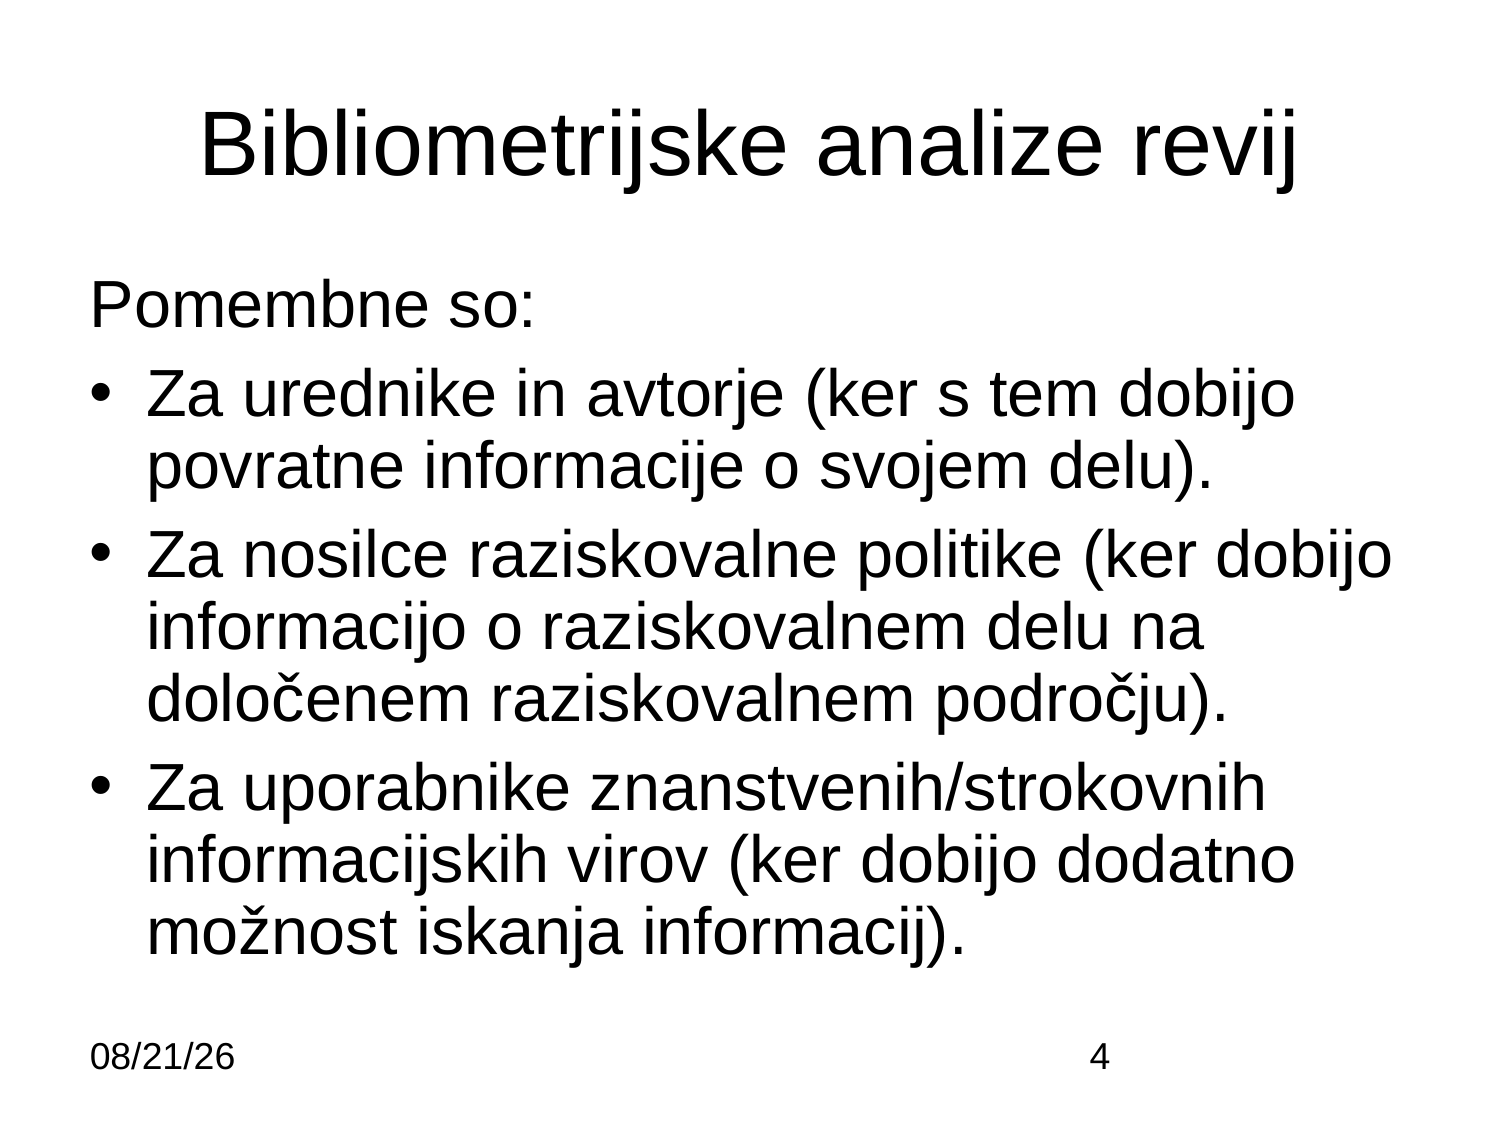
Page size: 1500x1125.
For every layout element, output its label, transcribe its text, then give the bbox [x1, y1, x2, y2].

title Bibliometrijske analize revij [75, 45, 1426, 233]
list Pomembne so: Za urednike in avtorje (ker s tem dobijo povratne informacije o svojem delu). Za nosilce raziskovalne politike (ker dobijo informacijo o raziskovalnem delu na določenem raziskovalnem področju). Za uporabnike znanstvenih/strokovnih informacijskih virov (ker dobijo dodatno možnost iskanja informacij). [75, 262, 1426, 1006]
